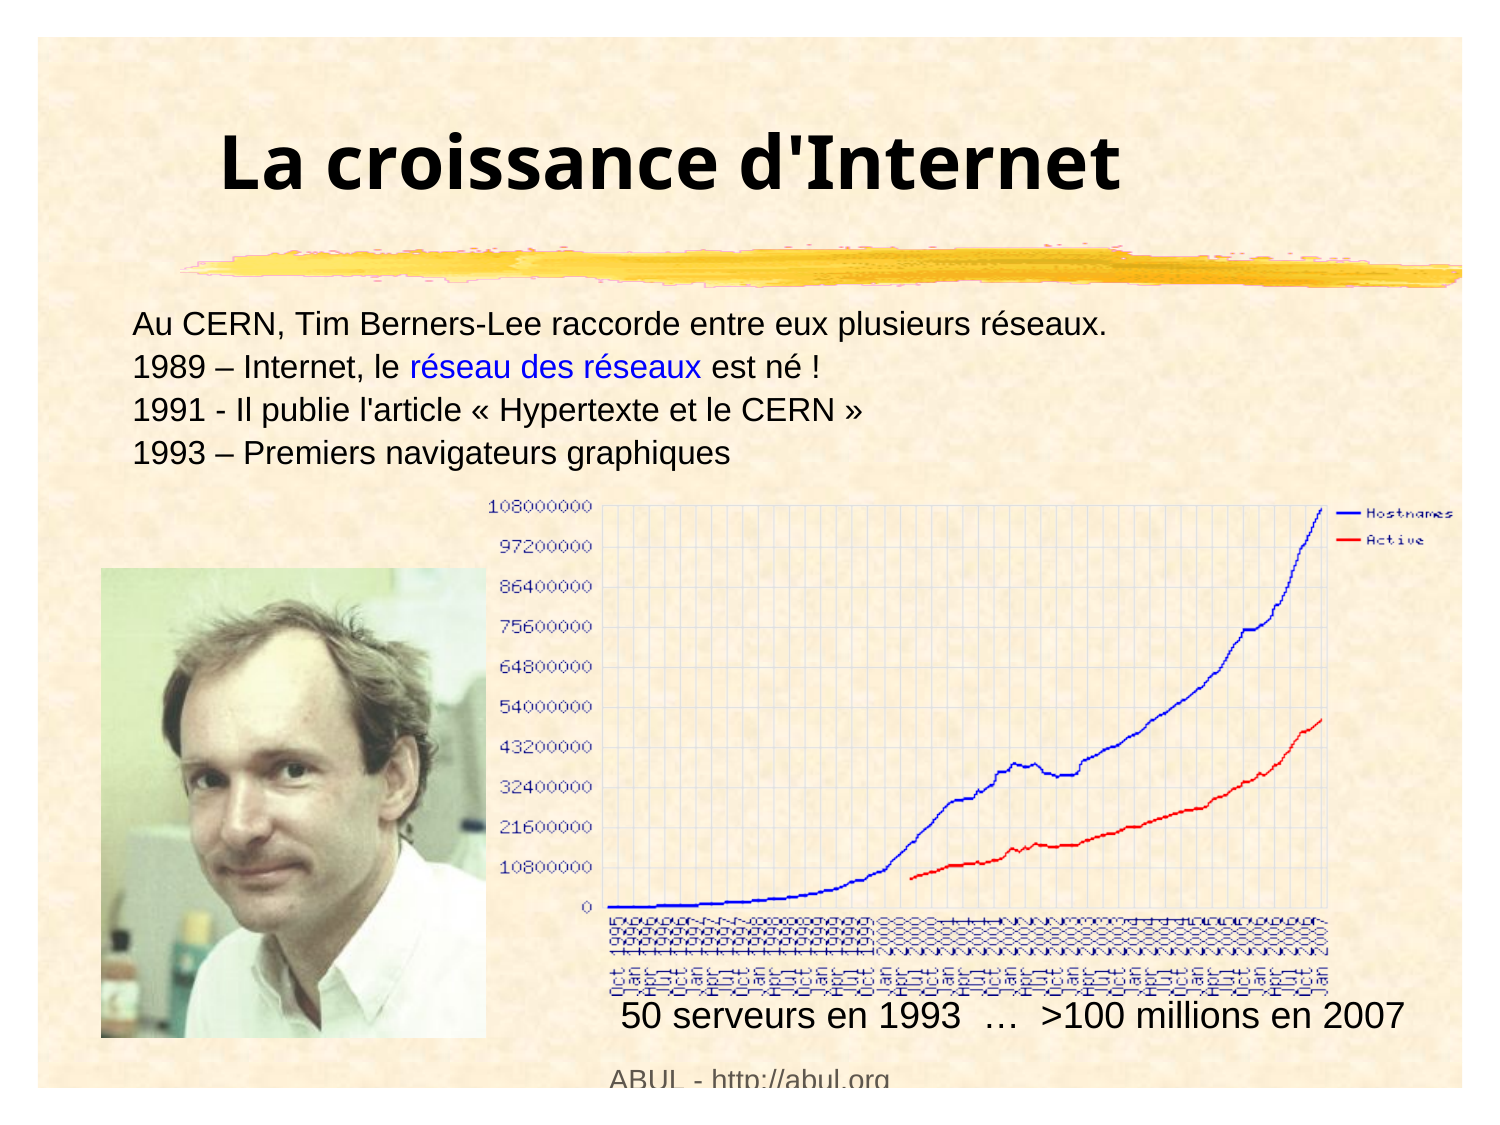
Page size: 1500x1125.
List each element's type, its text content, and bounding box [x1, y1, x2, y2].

picture [633, 1081, 643, 1088]
picture [878, 1076, 886, 1088]
picture [37, 37, 1463, 1088]
picture [633, 1072, 642, 1078]
picture [612, 1084, 624, 1088]
picture [748, 1076, 755, 1088]
title La croissance d'Internet [203, 72, 1439, 248]
picture [788, 1082, 795, 1088]
picture [716, 1076, 723, 1088]
picture [852, 1076, 860, 1088]
picture [614, 1073, 621, 1082]
text_box Au CERN, Tim Berners-Lee raccorde entre eux plusieurs réseaux. 1989 – Internet, le réseau des réseaux est né ! 1991 - Il publie l'article « Hypertexte et le CERN » 1993 – Premiers navigateurs graphiques [37, 305, 1402, 511]
picture [732, 1076, 737, 1088]
picture [806, 1076, 813, 1088]
text_box 50 serveurs en 1993 … >100 millions en 2007 [605, 996, 1430, 1049]
